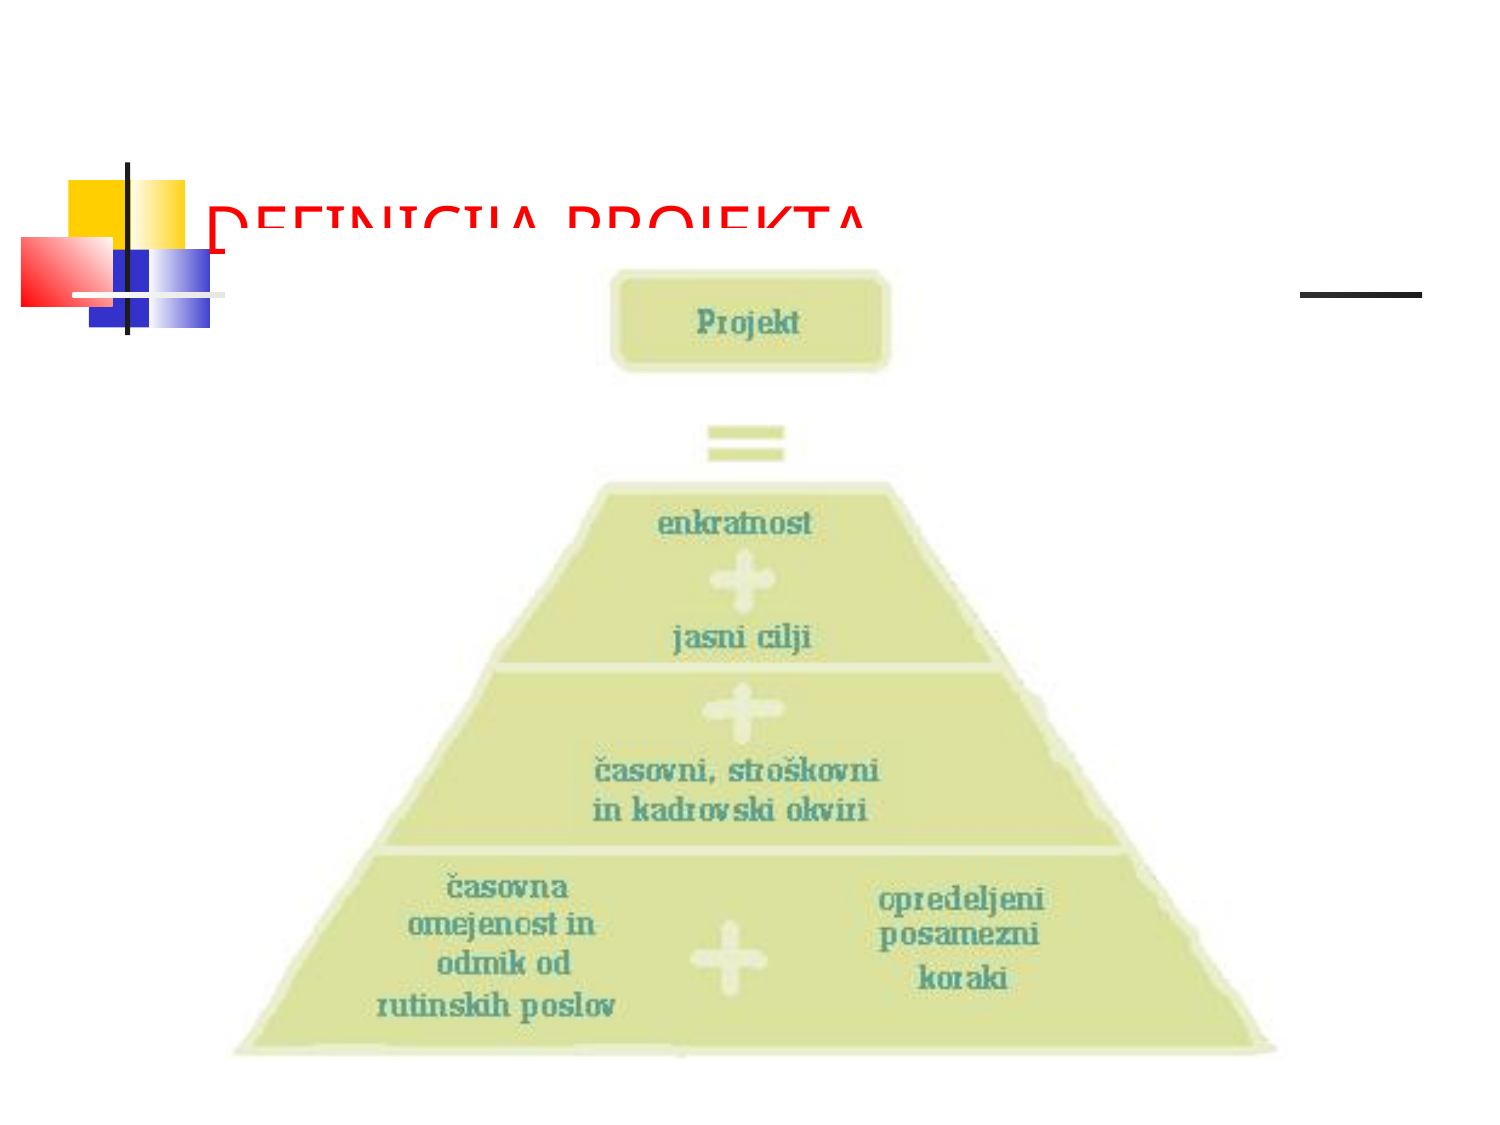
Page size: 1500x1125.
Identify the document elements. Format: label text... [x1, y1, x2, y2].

title DEFINICIJA PROJEKTA [188, 35, 1468, 276]
picture [225, 228, 1300, 1074]
